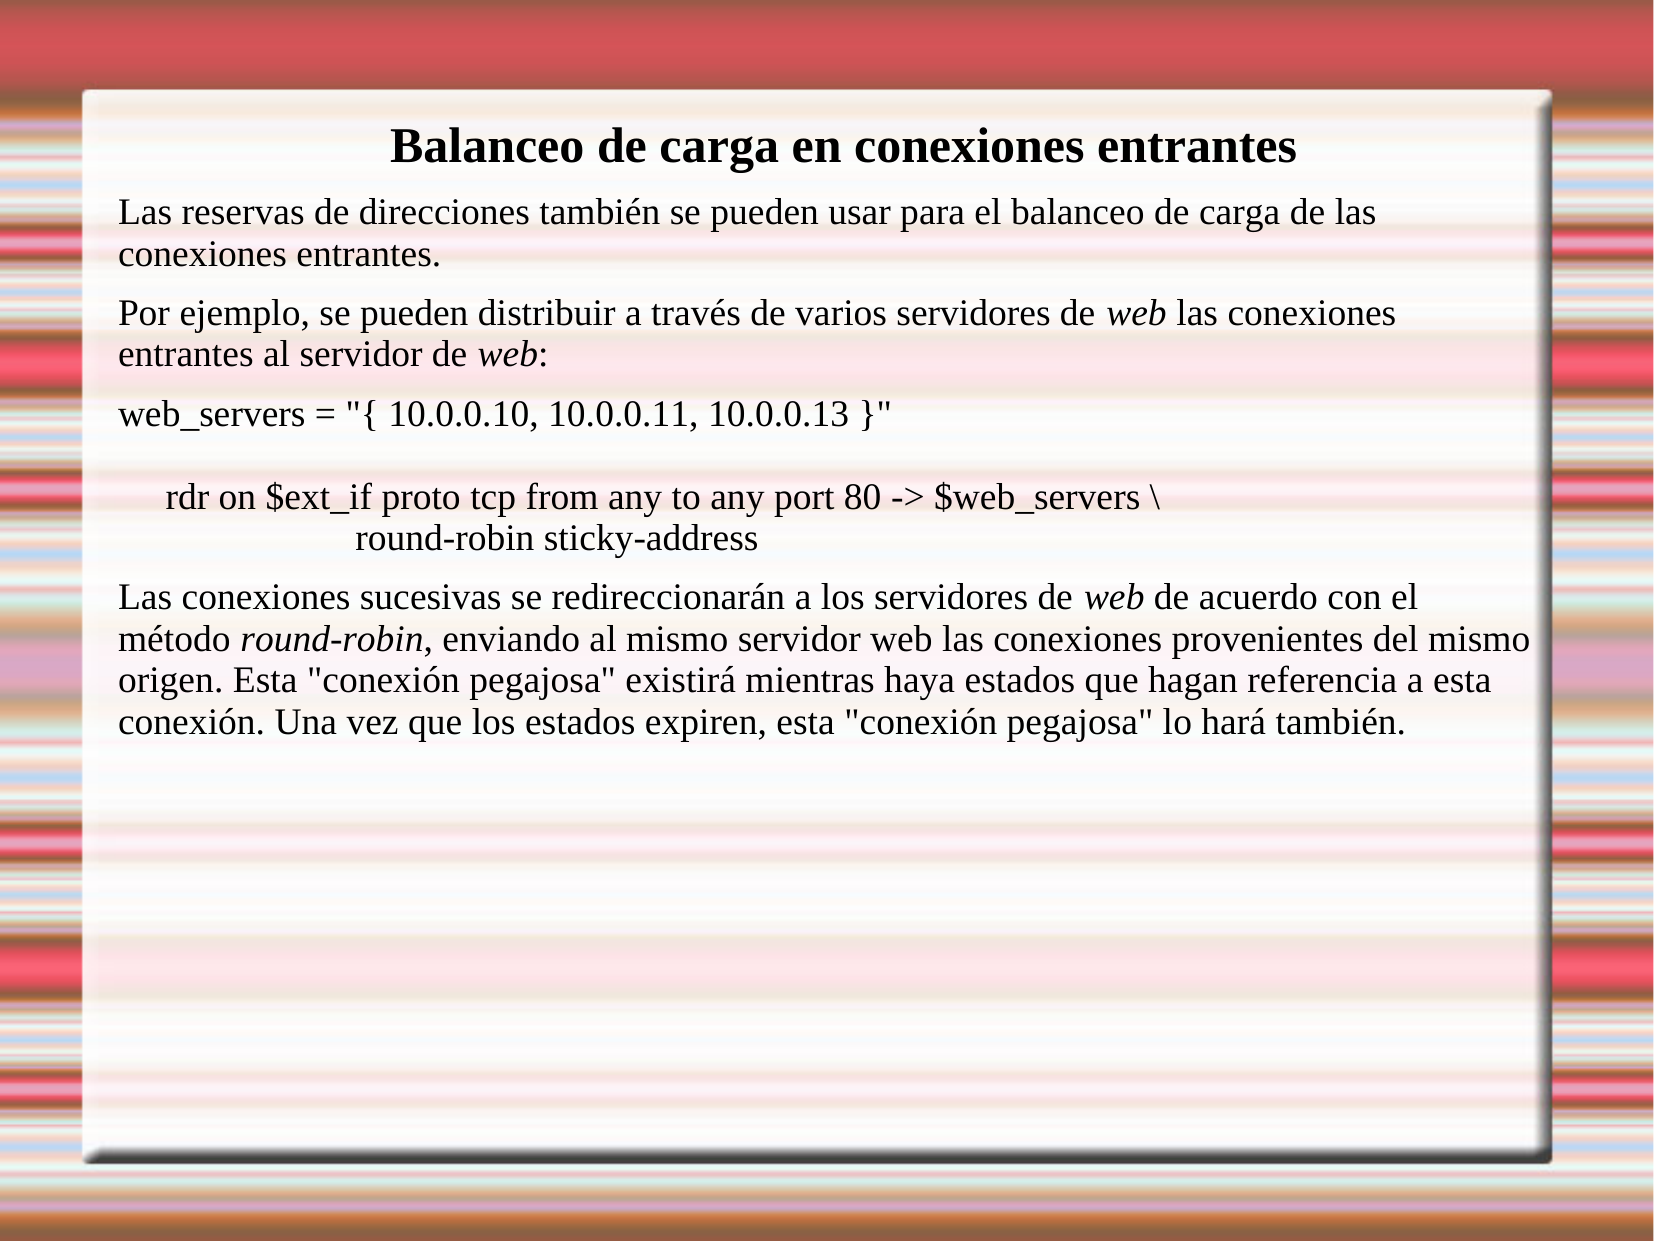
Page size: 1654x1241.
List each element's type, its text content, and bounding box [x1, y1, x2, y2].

picture [0, 0, 1654, 1241]
text_box Balanceo de carga en conexiones entrantes Las reservas de direcciones también se pueden usar para el balanceo de carga de las conexiones entrantes. Por ejemplo, se pueden distribuir a través de varios servidores de web las conexiones entrantes al servidor de web: web_servers = "{ 10.0.0.10, 10.0.0.11, 10.0.0.13 }" rdr on $ext_if proto tcp from any to any port 80 -> $web_servers \ round-robin sticky-address Las conexiones sucesivas se redireccionarán a los servidores de web de acuerdo con el método round-robin, enviando al mismo servidor web las conexiones provenientes del mismo origen. Esta "conexión pegajosa" existirá mientras haya estados que hagan referencia a esta conexión. Una vez que los estados expiren, esta "conexión pegajosa" lo hará también. [118, 118, 1536, 1123]
